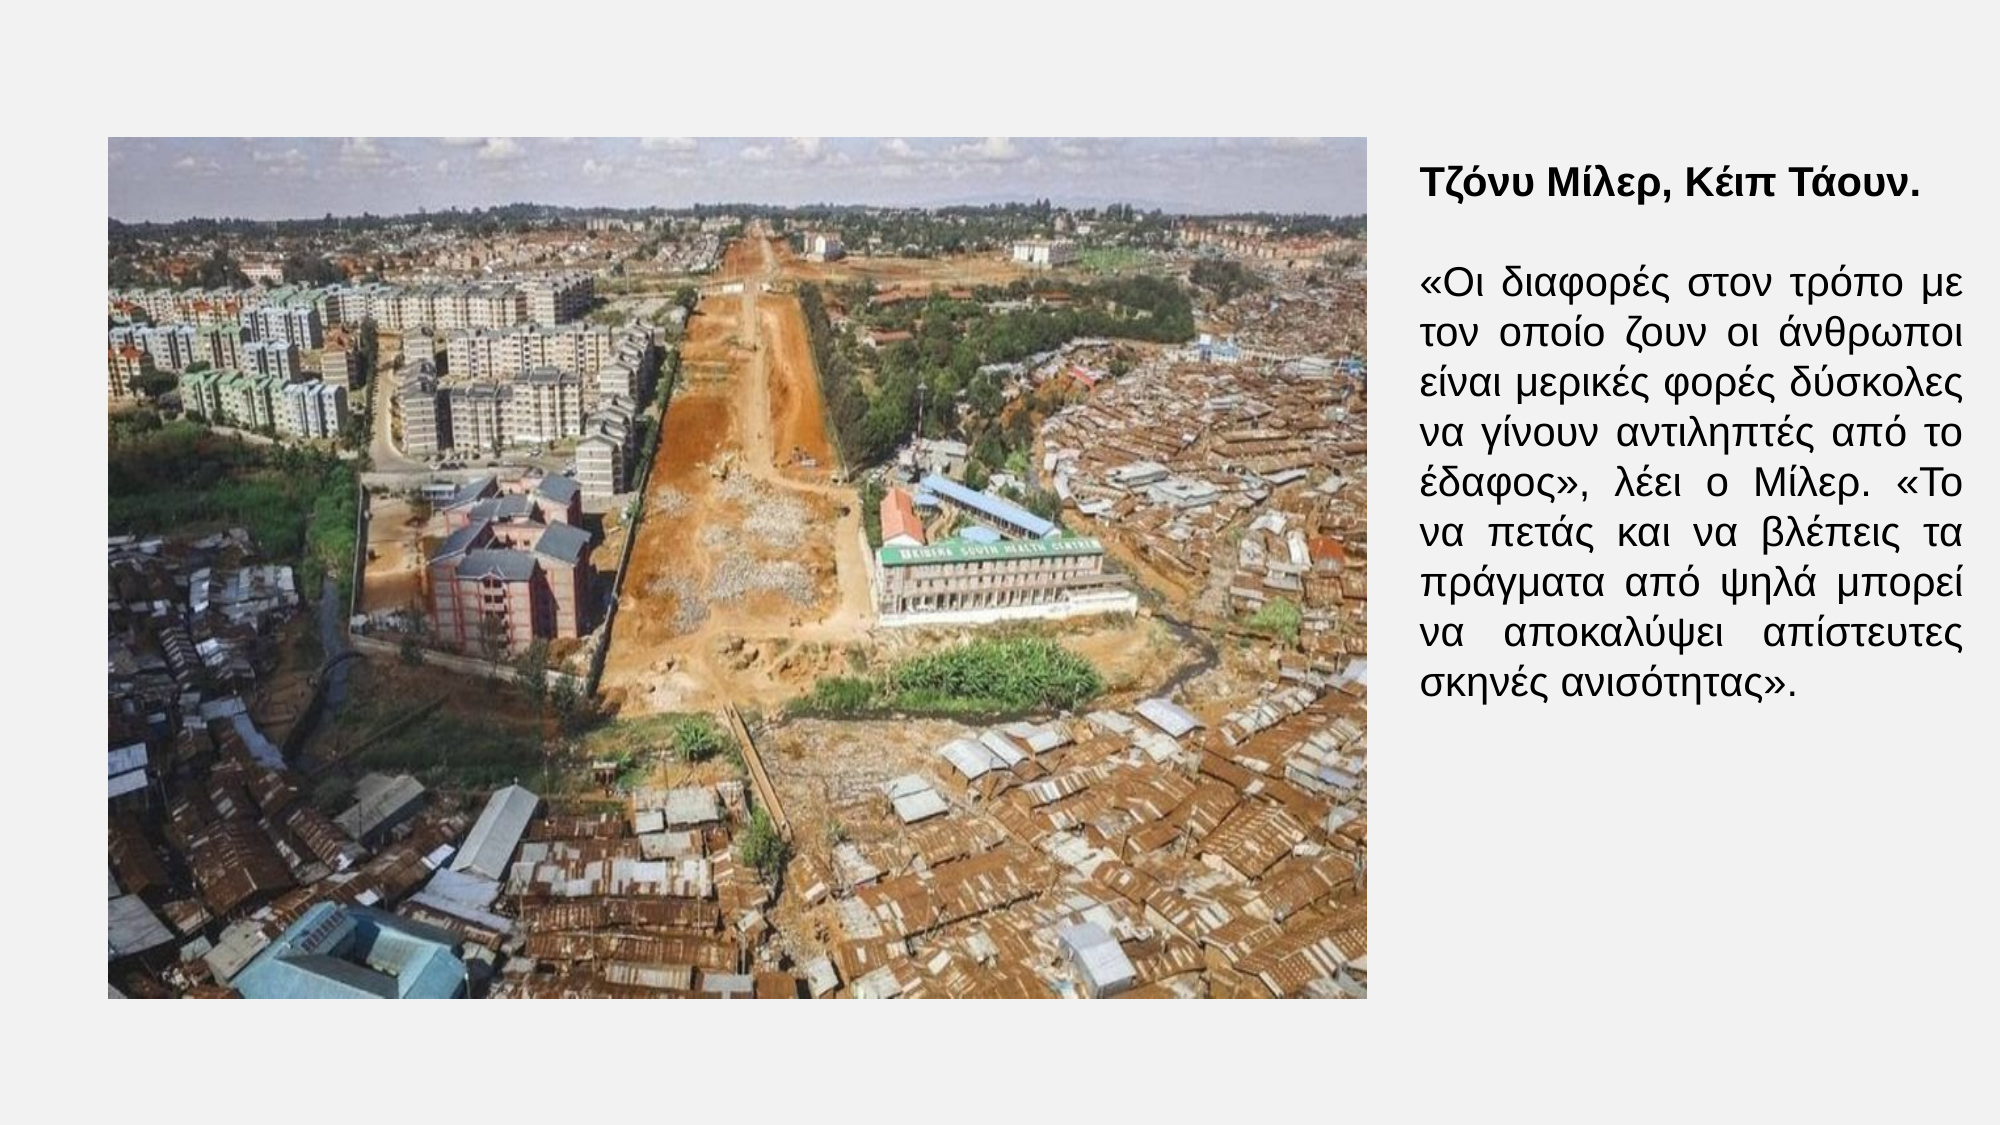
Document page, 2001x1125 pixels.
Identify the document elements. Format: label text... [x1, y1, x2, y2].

text_box Τζόνυ Μίλερ, Κέιπ Τάουν. «Οι διαφορές στον τρόπο με τον οποίο ζουν οι άνθρωποι είναι μερικές φορές δύσκολες να γίνουν αντιληπτές από το έδαφος», λέει ο Μίλερ. «Το να πετάς και να βλέπεις τα πράγματα από ψηλά μπορεί να αποκαλύψει απίστευτες σκηνές ανισότητας». [1404, 147, 1979, 803]
picture [108, 137, 1367, 999]
